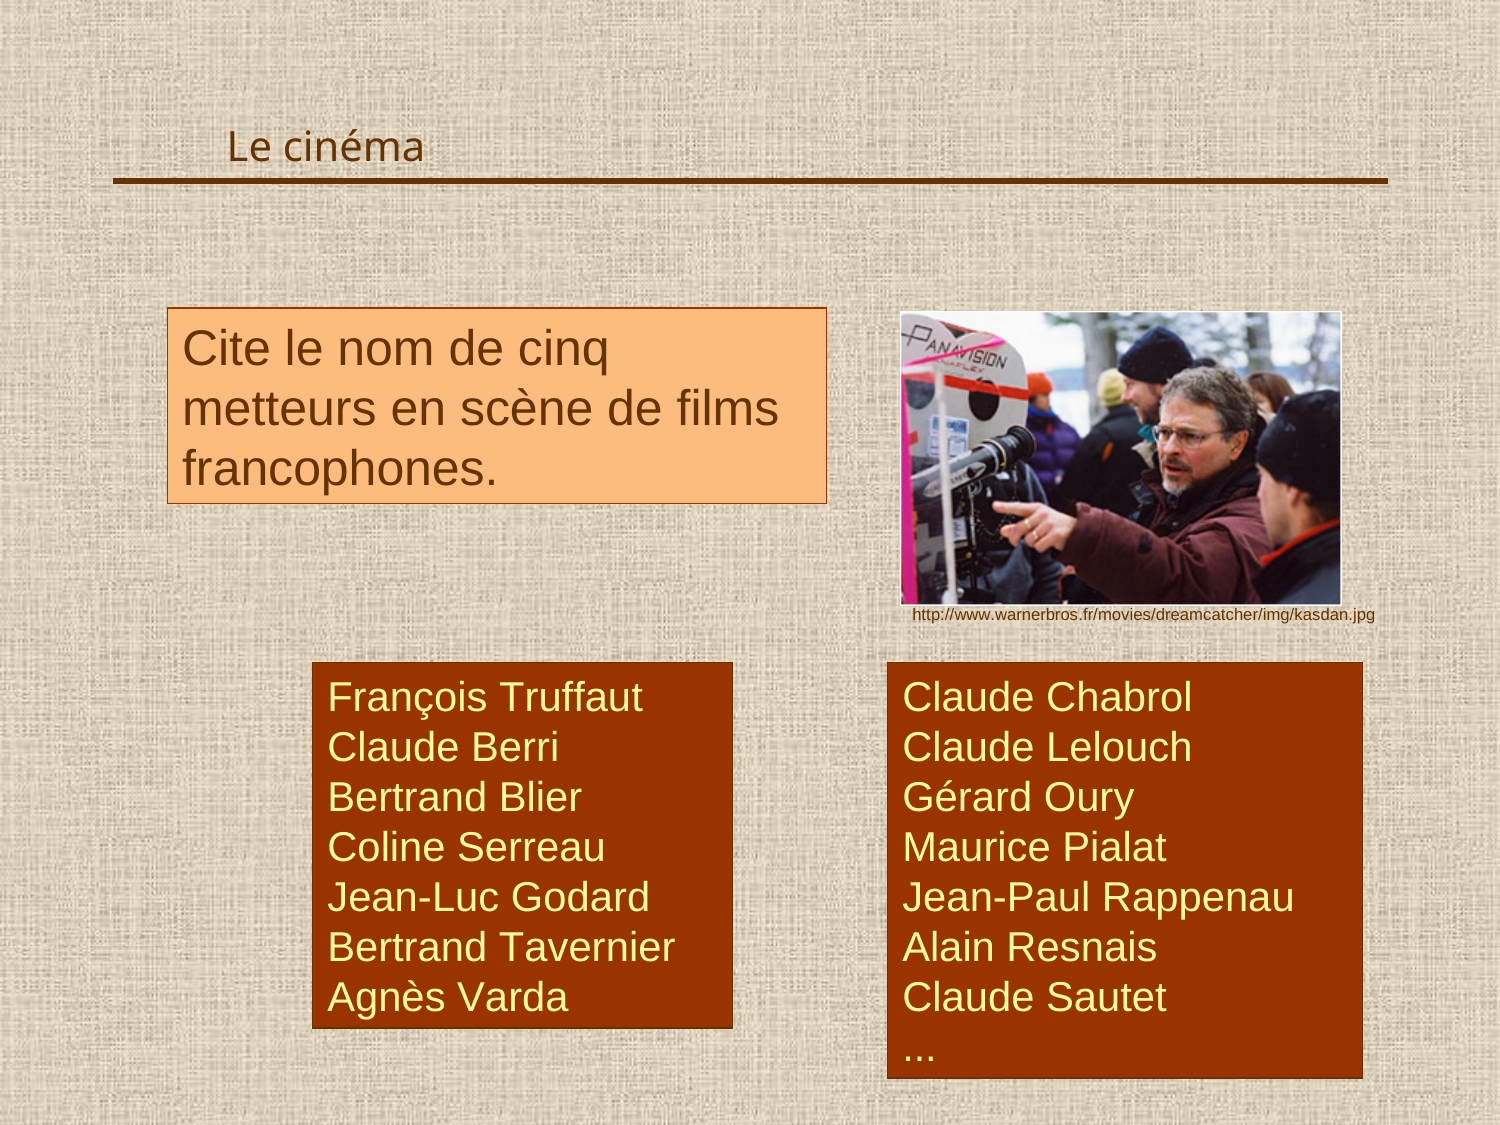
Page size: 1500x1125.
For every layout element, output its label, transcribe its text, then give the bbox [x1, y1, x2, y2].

text_box Claude Chabrol Claude Lelouch Gérard Oury Maurice Pialat Jean-Paul Rappenau Alain Resnais Claude Sautet ... [887, 662, 1363, 1078]
text_box François Truffaut Claude Berri Bertrand Blier Coline Serreau Jean-Luc Godard Bertrand Tavernier Agnès Varda [312, 662, 733, 1029]
text_box Cite le nom de cinq metteurs en scène de films francophones. [167, 308, 827, 504]
text_box Le cinéma [211, 112, 441, 178]
picture [0, 0, 1500, 1125]
text_box http://www.warnerbros.fr/movies/dreamcatcher/img/kasdan.jpg [861, 596, 1427, 633]
